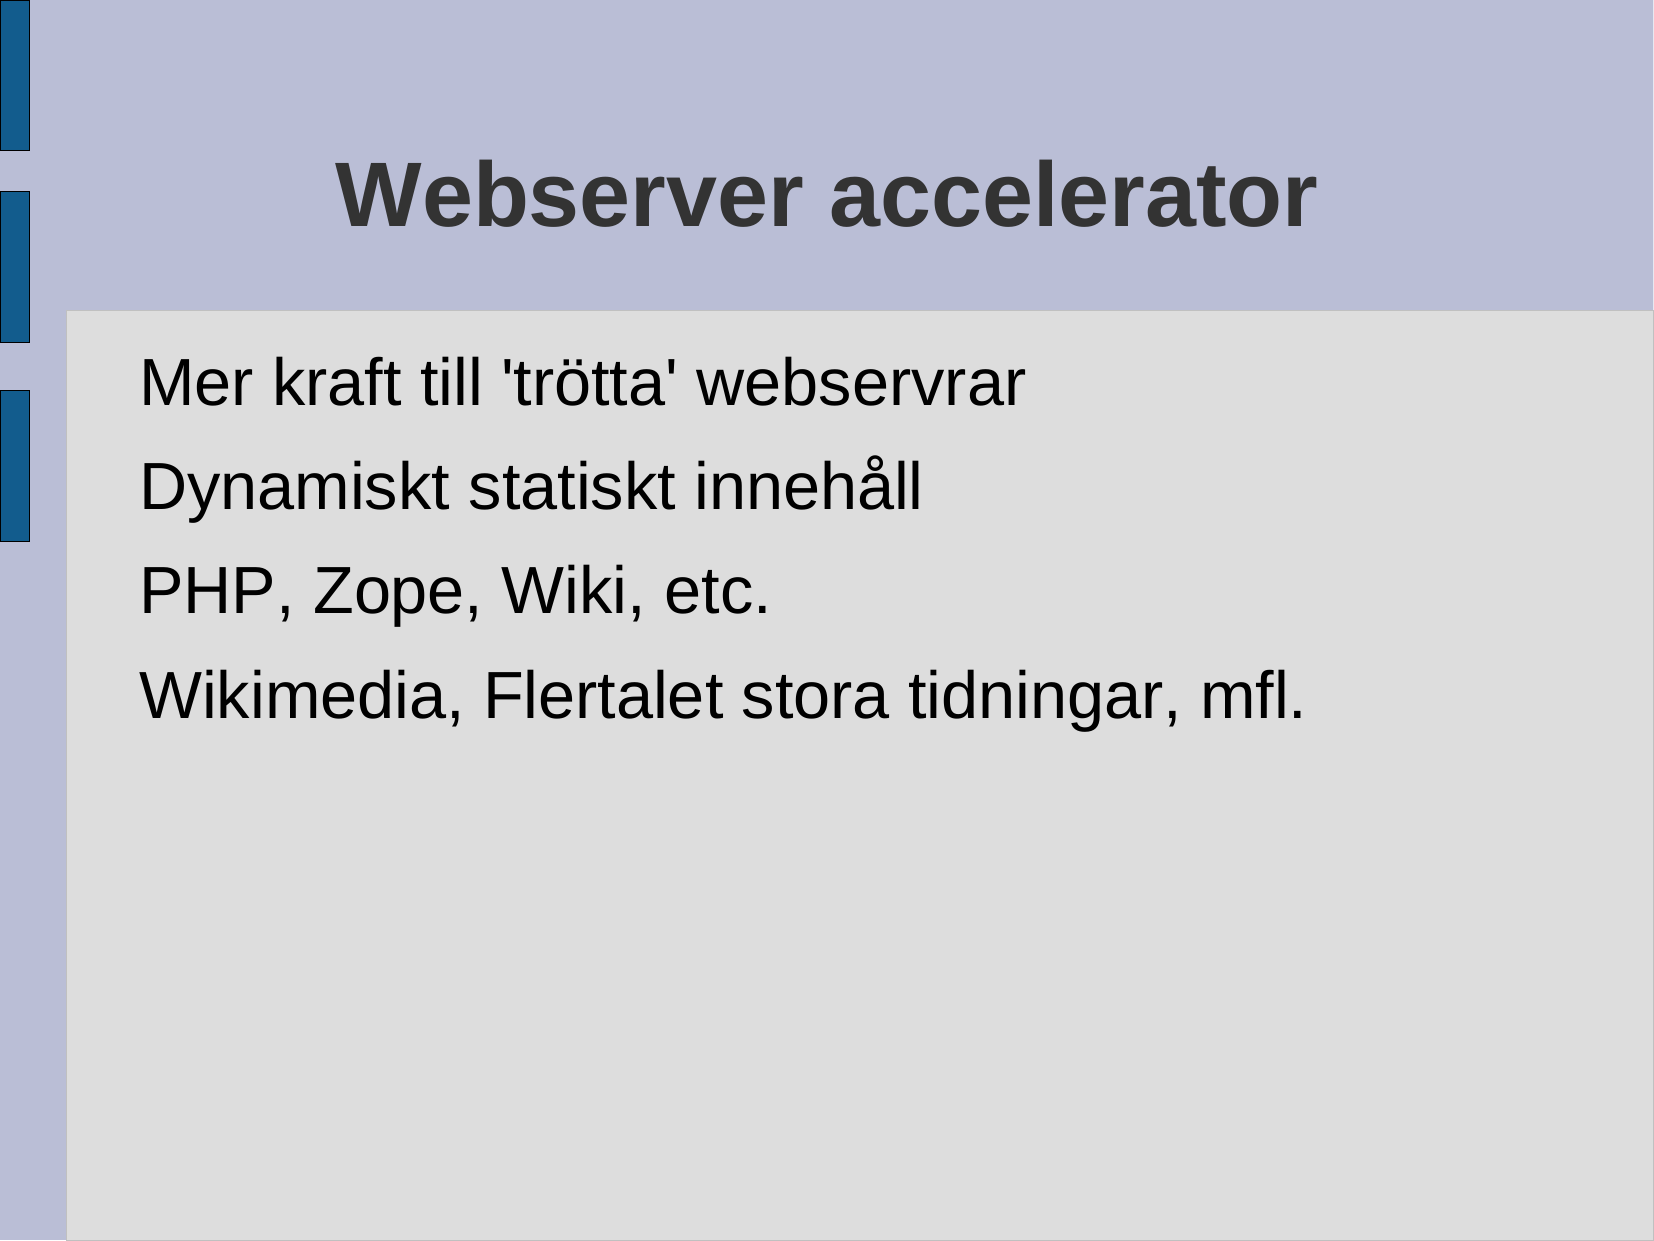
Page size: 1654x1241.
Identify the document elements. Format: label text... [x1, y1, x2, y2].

title Webserver accelerator [121, 98, 1534, 291]
list Mer kraft till 'trötta' webservrar Dynamiskt statiskt innehåll PHP, Zope, Wiki, etc. Wikimedia, Flertalet stora tidningar, mfl. [121, 344, 1534, 1112]
